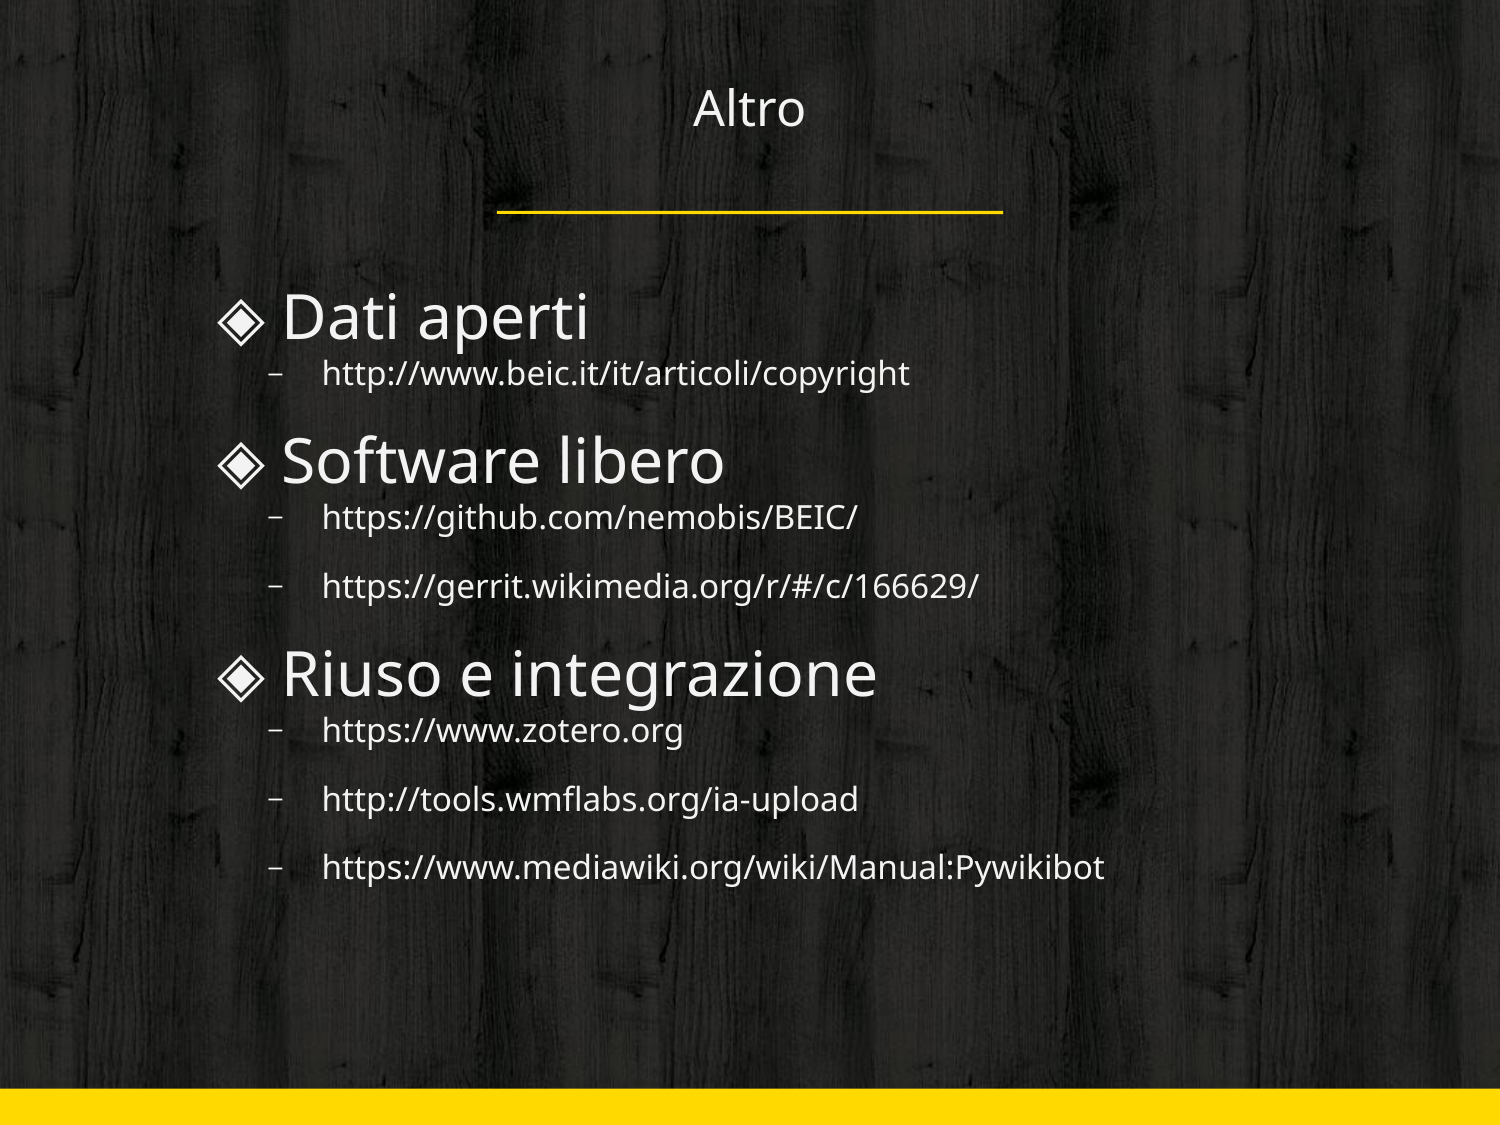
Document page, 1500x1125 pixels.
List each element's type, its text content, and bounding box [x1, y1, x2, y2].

picture [0, 0, 1500, 1088]
title Altro [75, 0, 1425, 213]
list Dati aperti http://www.beic.it/it/articoli/copyright Software libero https://github.com/nemobis/BEIC/ https://gerrit.wikimedia.org/r/#/c/166629/ Riuso e integrazione https://www.zotero.org http://tools.wmflabs.org/ia-upload https://www.mediawiki.org/wiki/Manual:Pywikibot [164, 262, 1335, 1056]
